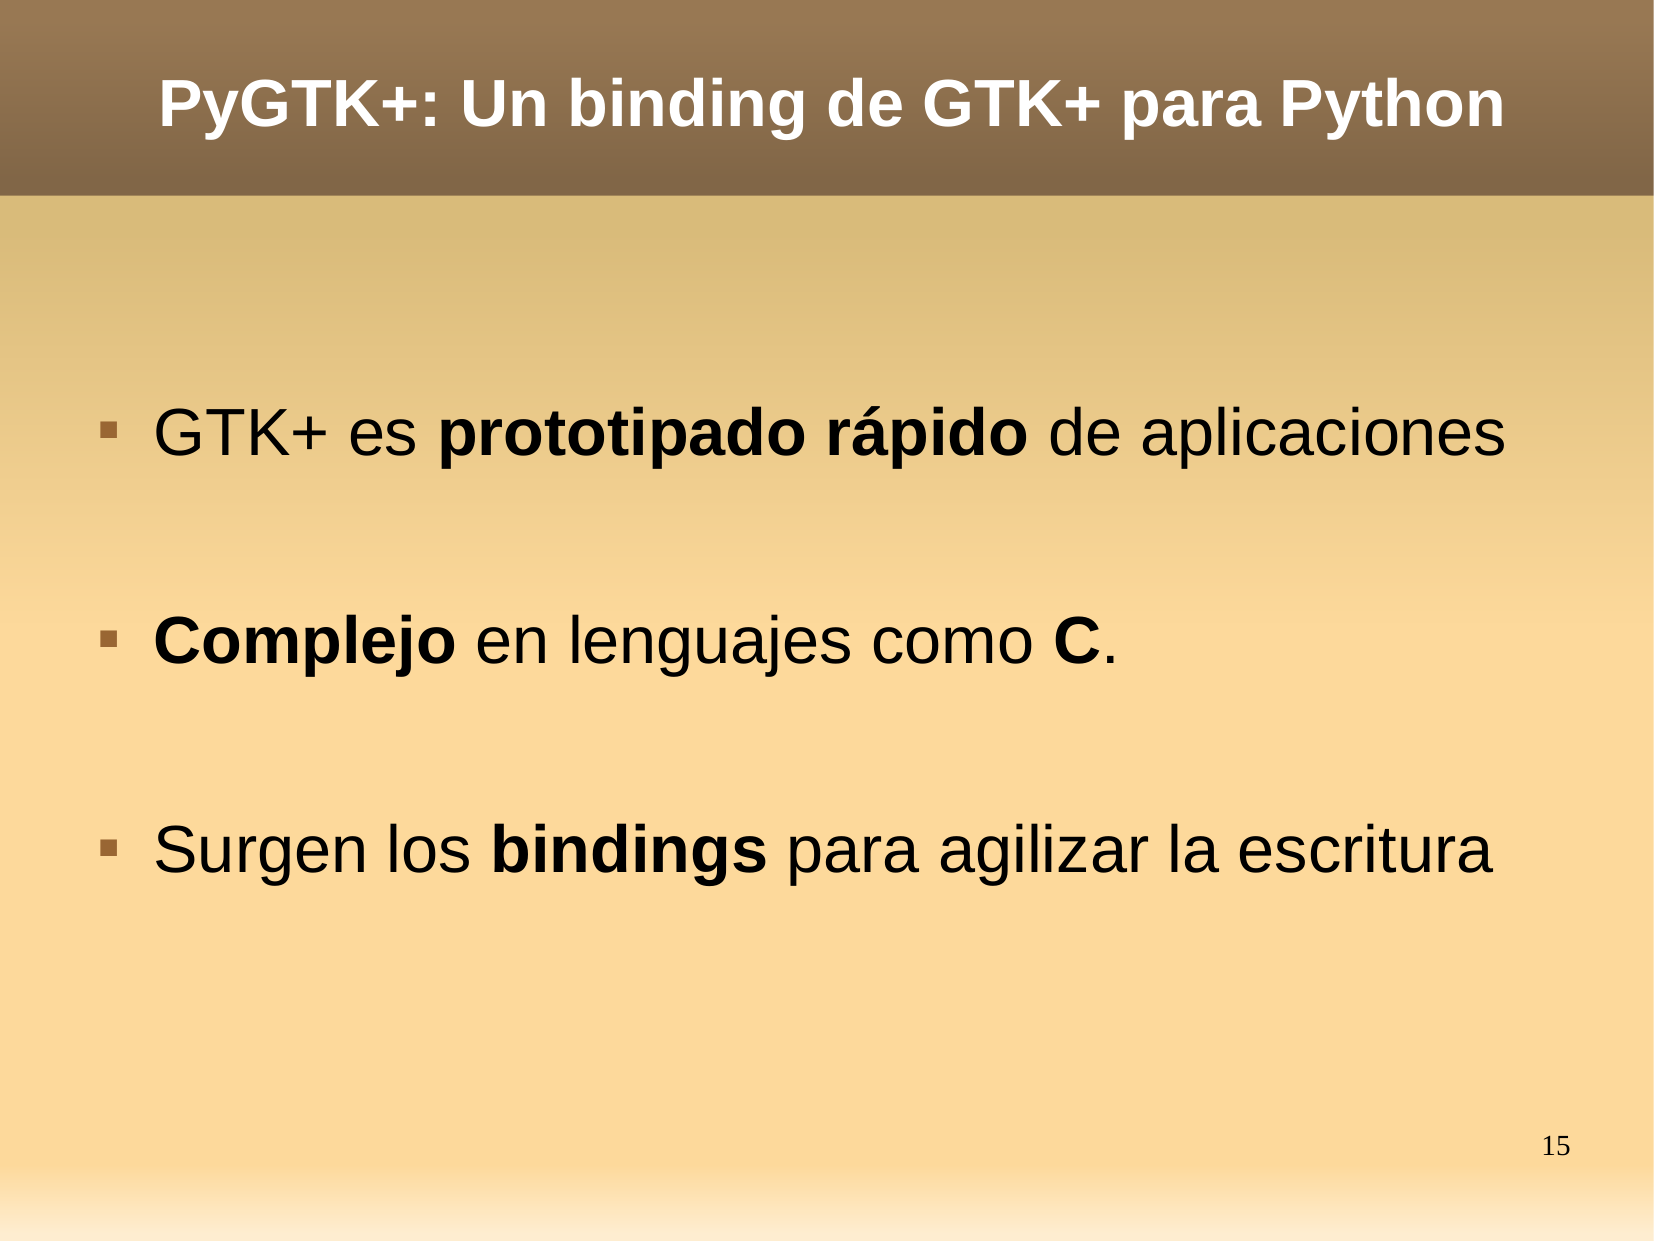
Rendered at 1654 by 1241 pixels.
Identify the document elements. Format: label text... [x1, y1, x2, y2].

title PyGTK+: Un binding de GTK+ para Python [76, 7, 1565, 200]
picture [0, 0, 1654, 1241]
list GTK+ es prototipado rápido de aplicaciones Complejo en lenguajes como C. Surgen los bindings para agilizar la escritura [82, 290, 1571, 1094]
